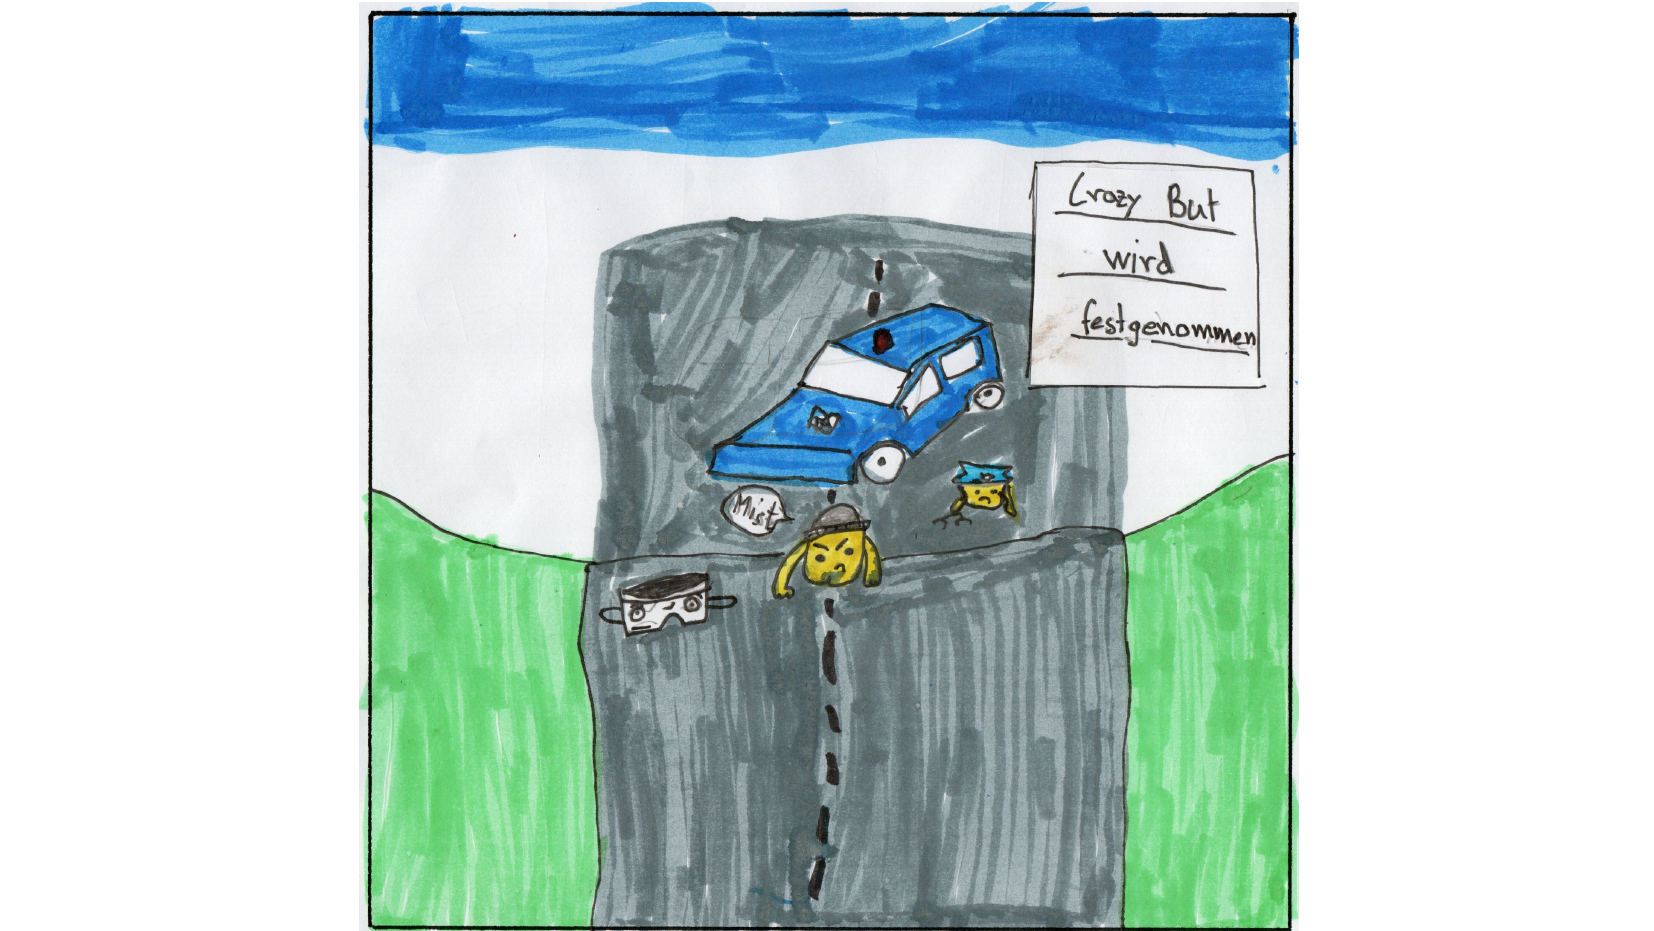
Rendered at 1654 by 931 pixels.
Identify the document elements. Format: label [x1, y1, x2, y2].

picture [359, 2, 1299, 931]
